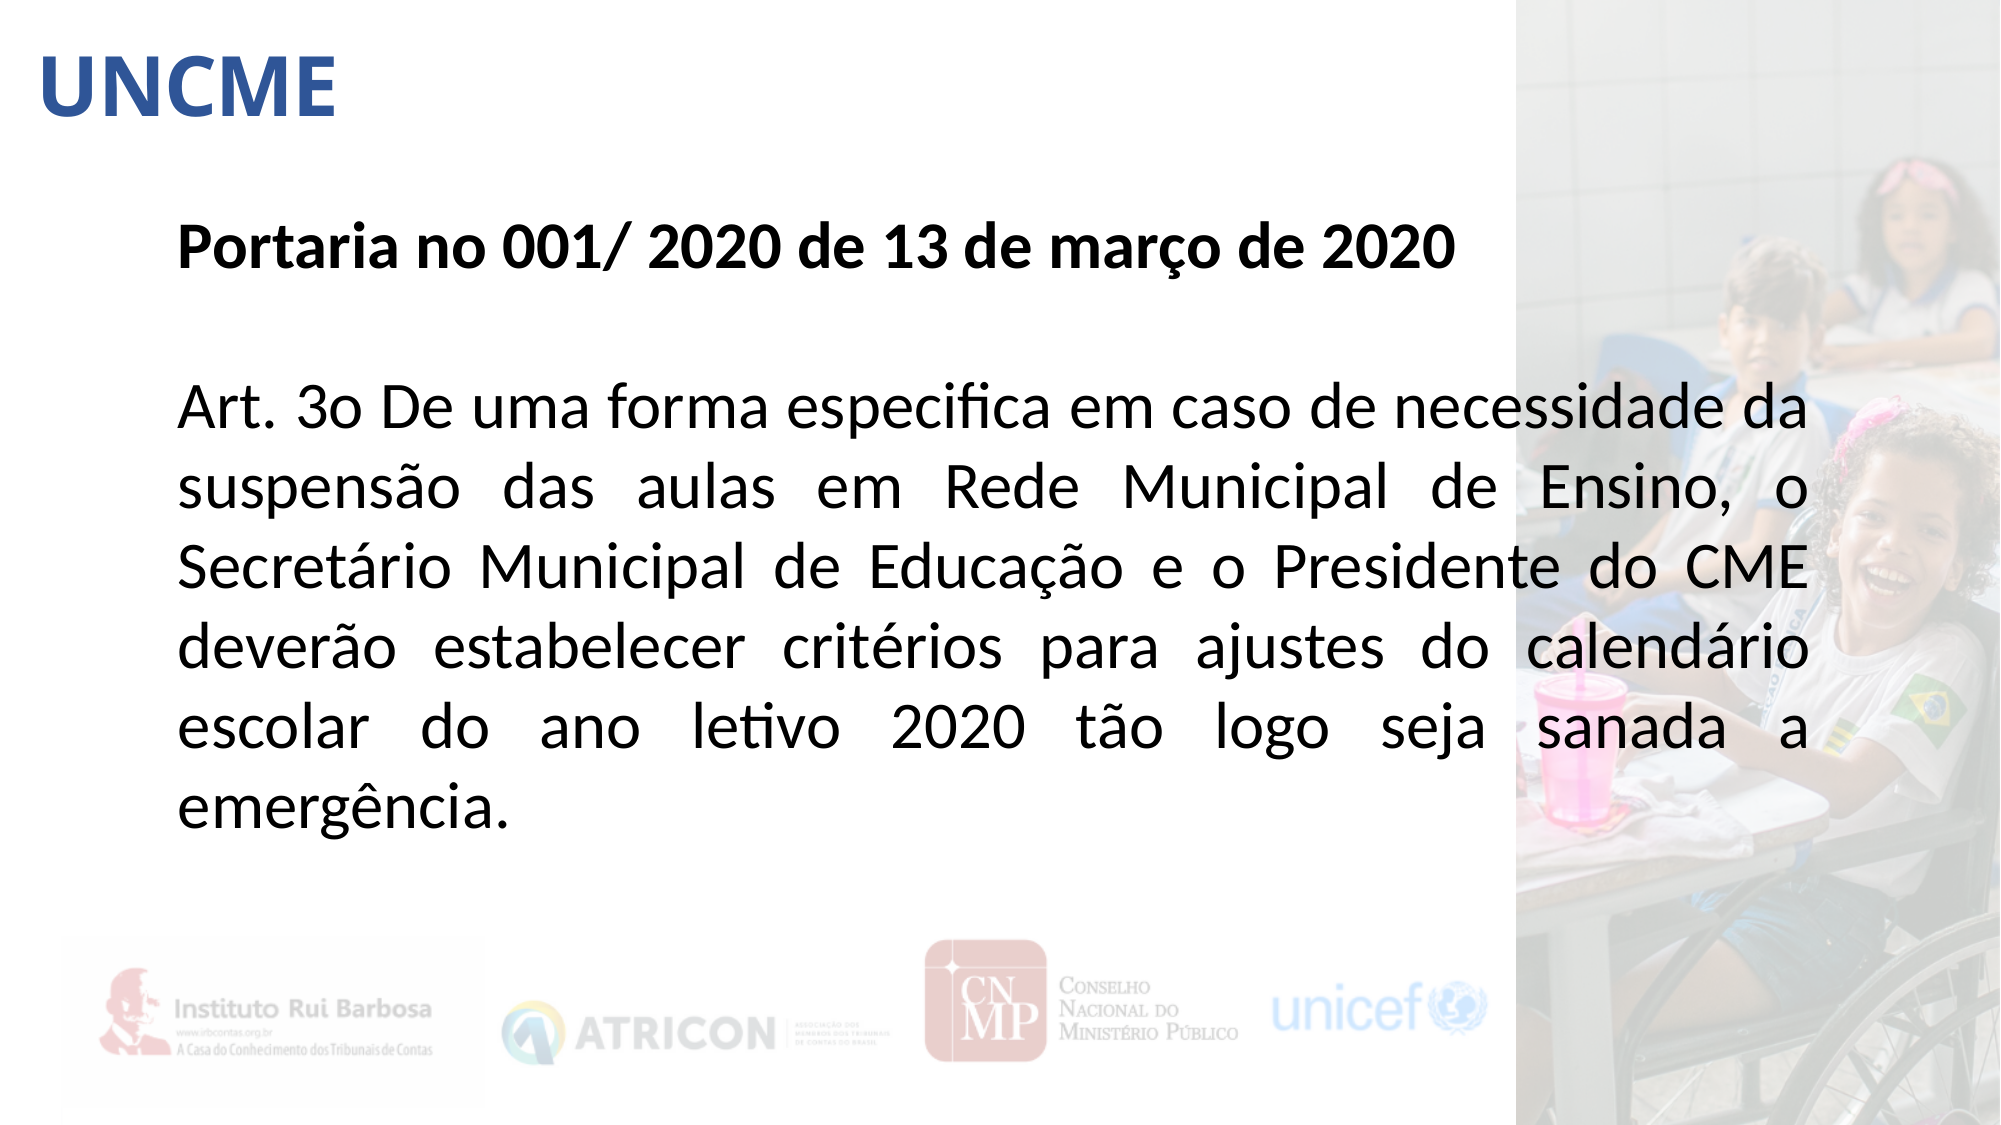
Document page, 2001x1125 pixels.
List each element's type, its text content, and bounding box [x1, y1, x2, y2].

text_box Portaria no 001/ 2020 de 13 de março de 2020 Art. 3o De uma forma especifica em caso de necessidade da suspensão das aulas em Rede Municipal de Ensino, o Secretário Municipal de Educação e o Presidente do CME deverão estabelecer critérios para ajustes do calendário escolar do ano letivo 2020 tão logo seja sanada a emergência. [162, 114, 1838, 903]
picture [61, 0, 2000, 1125]
text_box UNCME [21, 25, 1278, 142]
